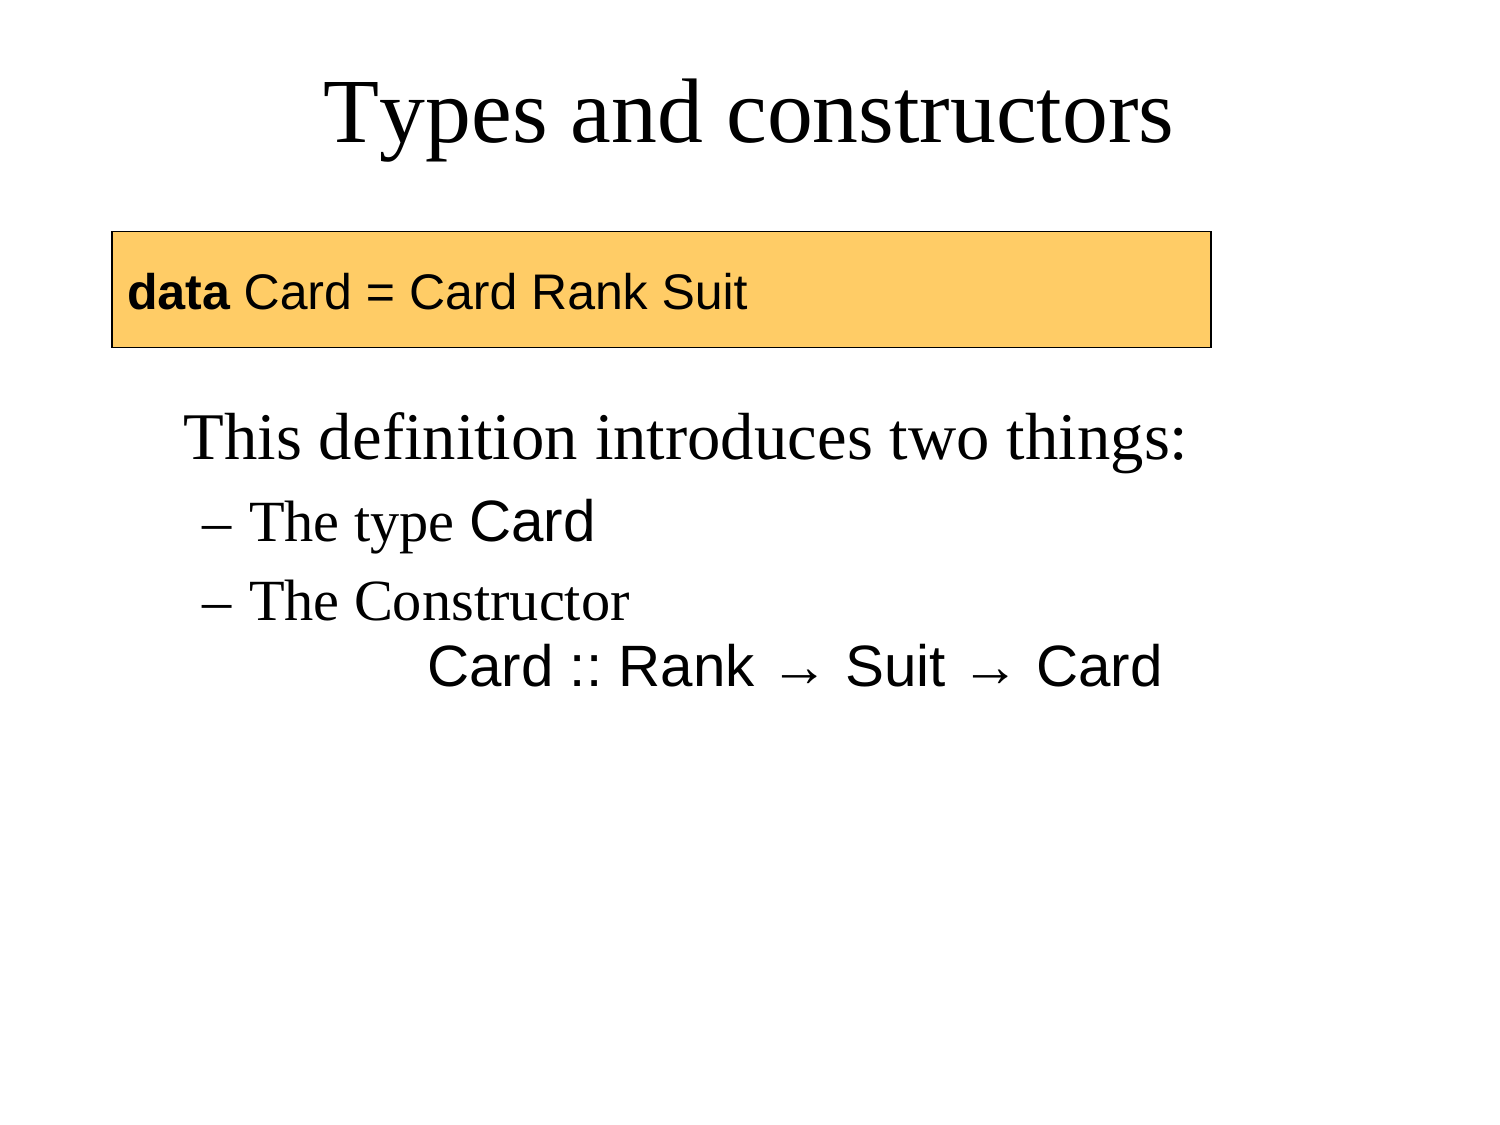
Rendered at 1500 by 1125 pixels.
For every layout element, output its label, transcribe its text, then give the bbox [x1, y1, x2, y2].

title Types and constructors [112, 17, 1388, 205]
list This definition introduces two things: The type Card The Constructor Card :: Rank → Suit → Card [112, 392, 1388, 996]
text_box data Card = Card Rank Suit [112, 231, 1211, 348]
